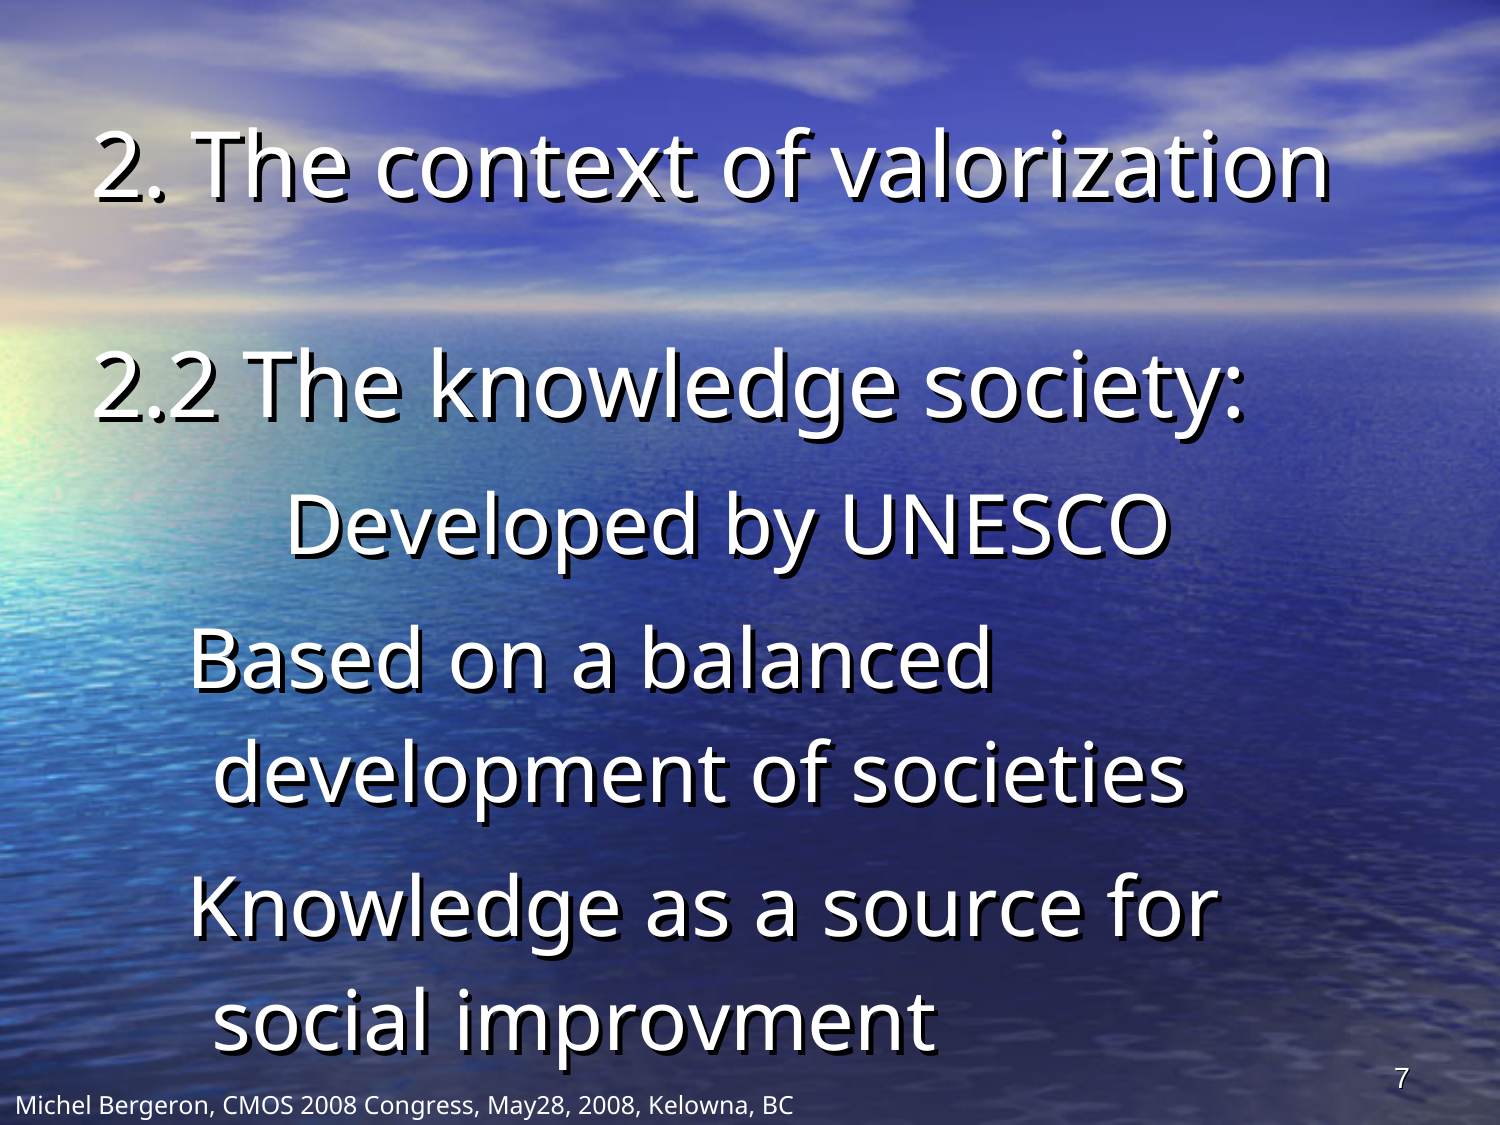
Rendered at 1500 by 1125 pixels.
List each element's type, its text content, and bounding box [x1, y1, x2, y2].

text_box Michel Bergeron, CMOS 2008 Congress, May28, 2008, Kelowna, BC [0, 1079, 1500, 1125]
text_box <number> [1074, 1024, 1426, 1079]
picture [0, 0, 1500, 1079]
text_box 2. The context of valorization [75, 47, 1426, 276]
text_box 2.2 The knowledge society: Developed by UNESCO Based on a balanced development of societies Knowledge as a source for social improvment [75, 312, 1426, 1000]
